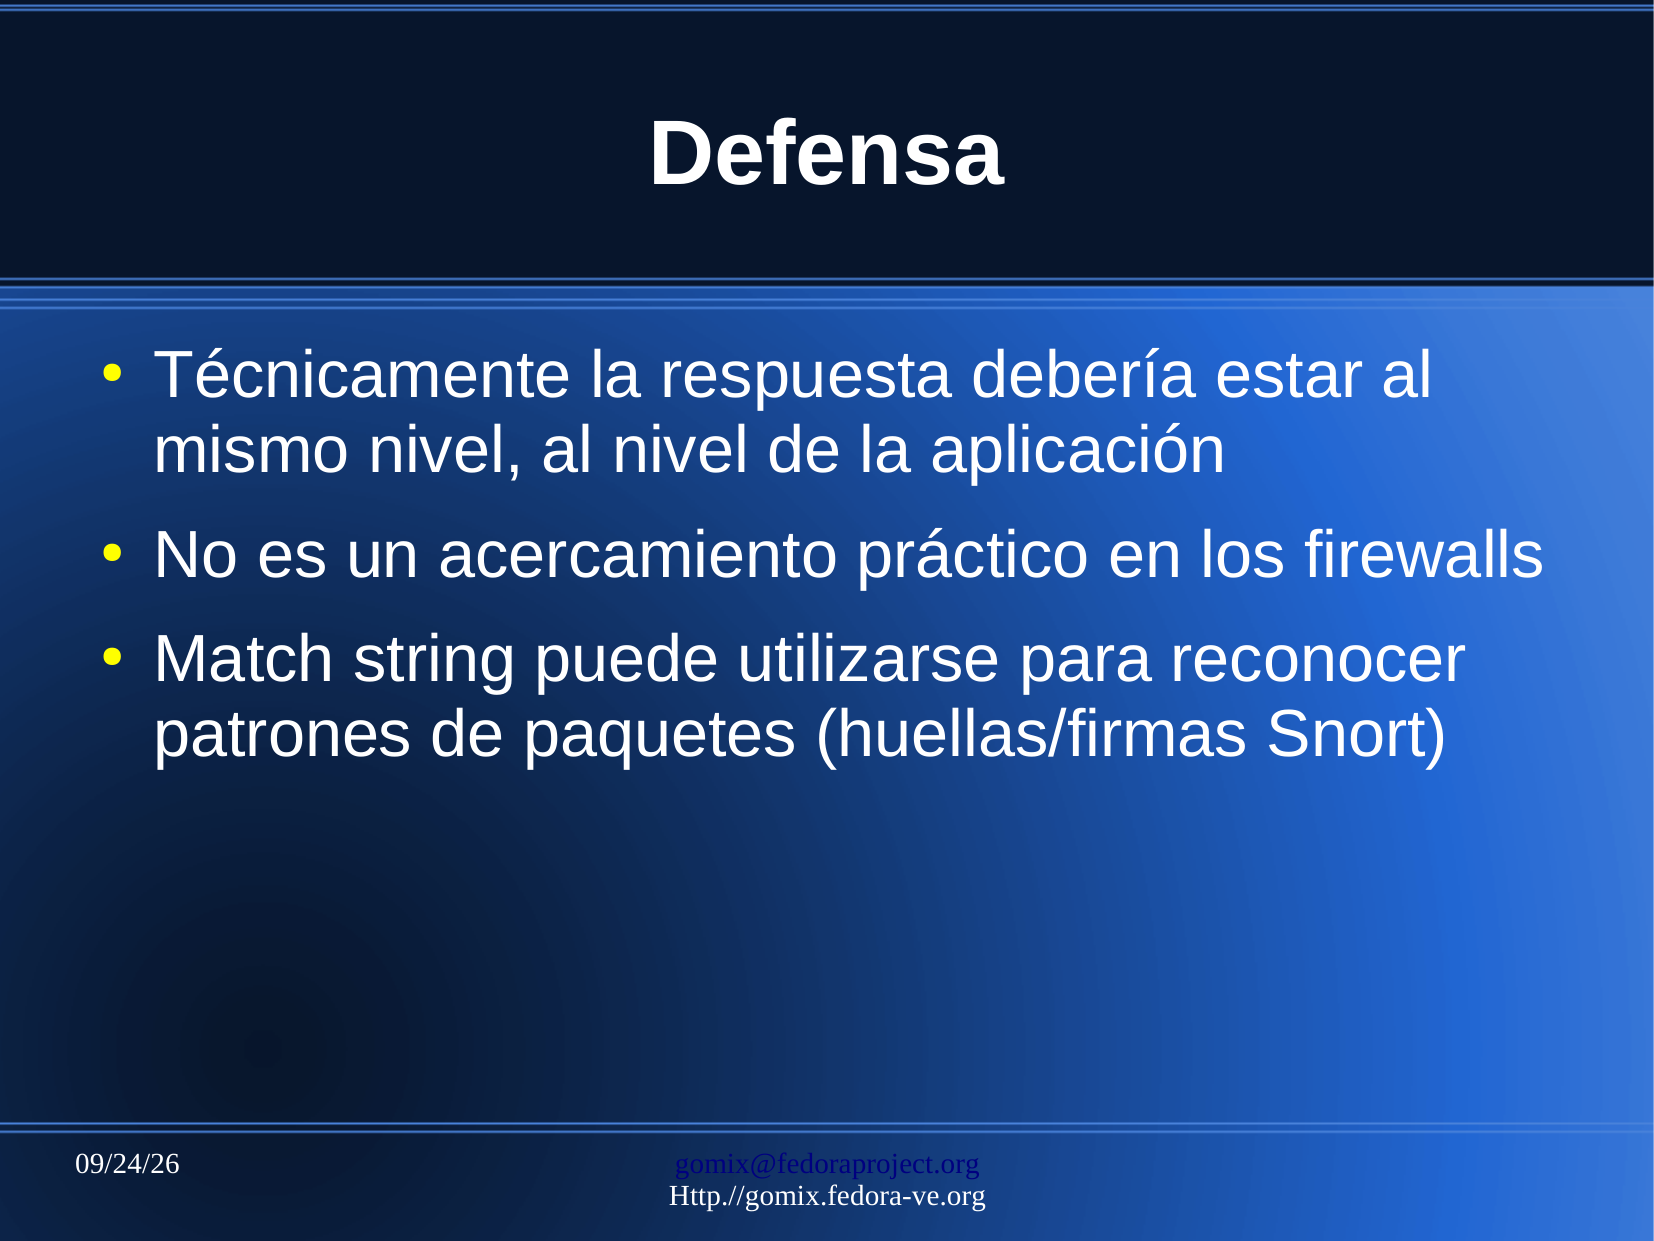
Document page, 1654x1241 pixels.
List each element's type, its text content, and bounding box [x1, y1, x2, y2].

picture [0, 0, 1654, 1241]
title Defensa [82, 49, 1571, 257]
list Técnicamente la respuesta debería estar al mismo nivel, al nivel de la aplicación No es un acercamiento práctico en los firewalls Match string puede utilizarse para reconocer patrones de paquetes (huellas/firmas Snort) [82, 337, 1571, 1043]
